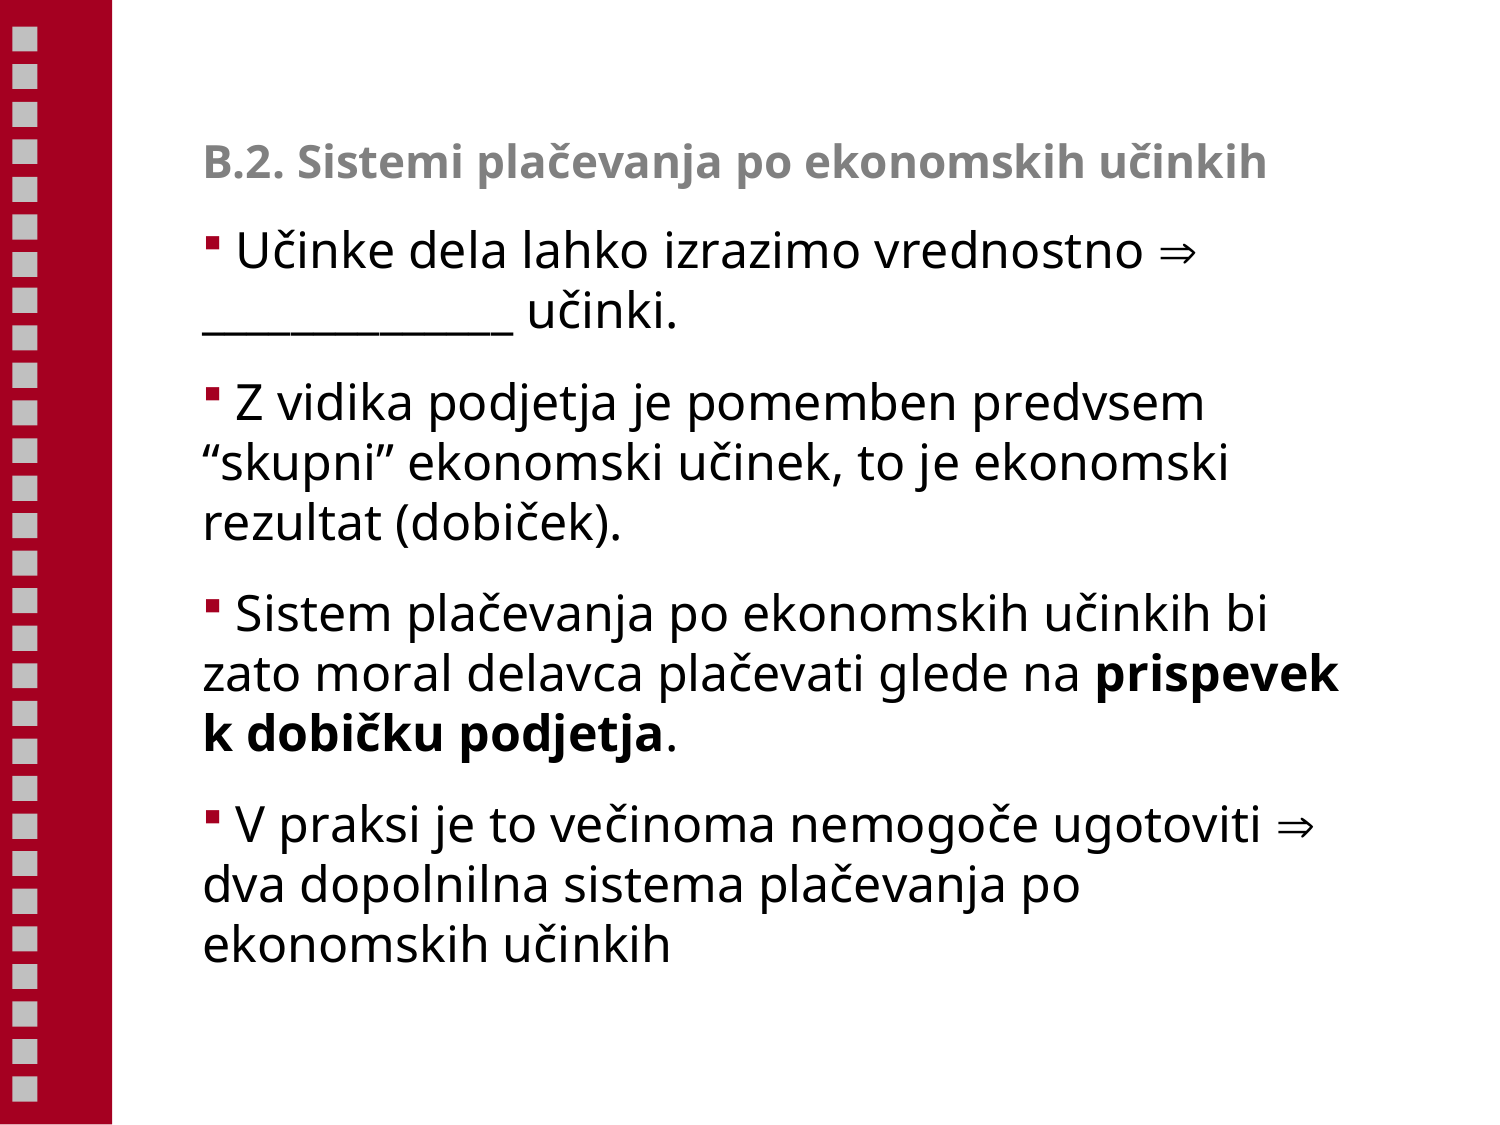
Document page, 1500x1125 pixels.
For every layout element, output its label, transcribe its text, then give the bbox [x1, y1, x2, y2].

text_box B.2. Sistemi plačevanja po ekonomskih učinkih Učinke dela lahko izrazimo vrednostno  ______________ učinki. Z vidika podjetja je pomemben predvsem “skupni” ekonomski učinek, to je ekonomski rezultat (dobiček). Sistem plačevanja po ekonomskih učinkih bi zato moral delavca plačevati glede na prispevek k dobičku podjetja. V praksi je to večinoma nemogoče ugotoviti  dva dopolnilna sistema plačevanja po ekonomskih učinkih [187, 125, 1388, 981]
